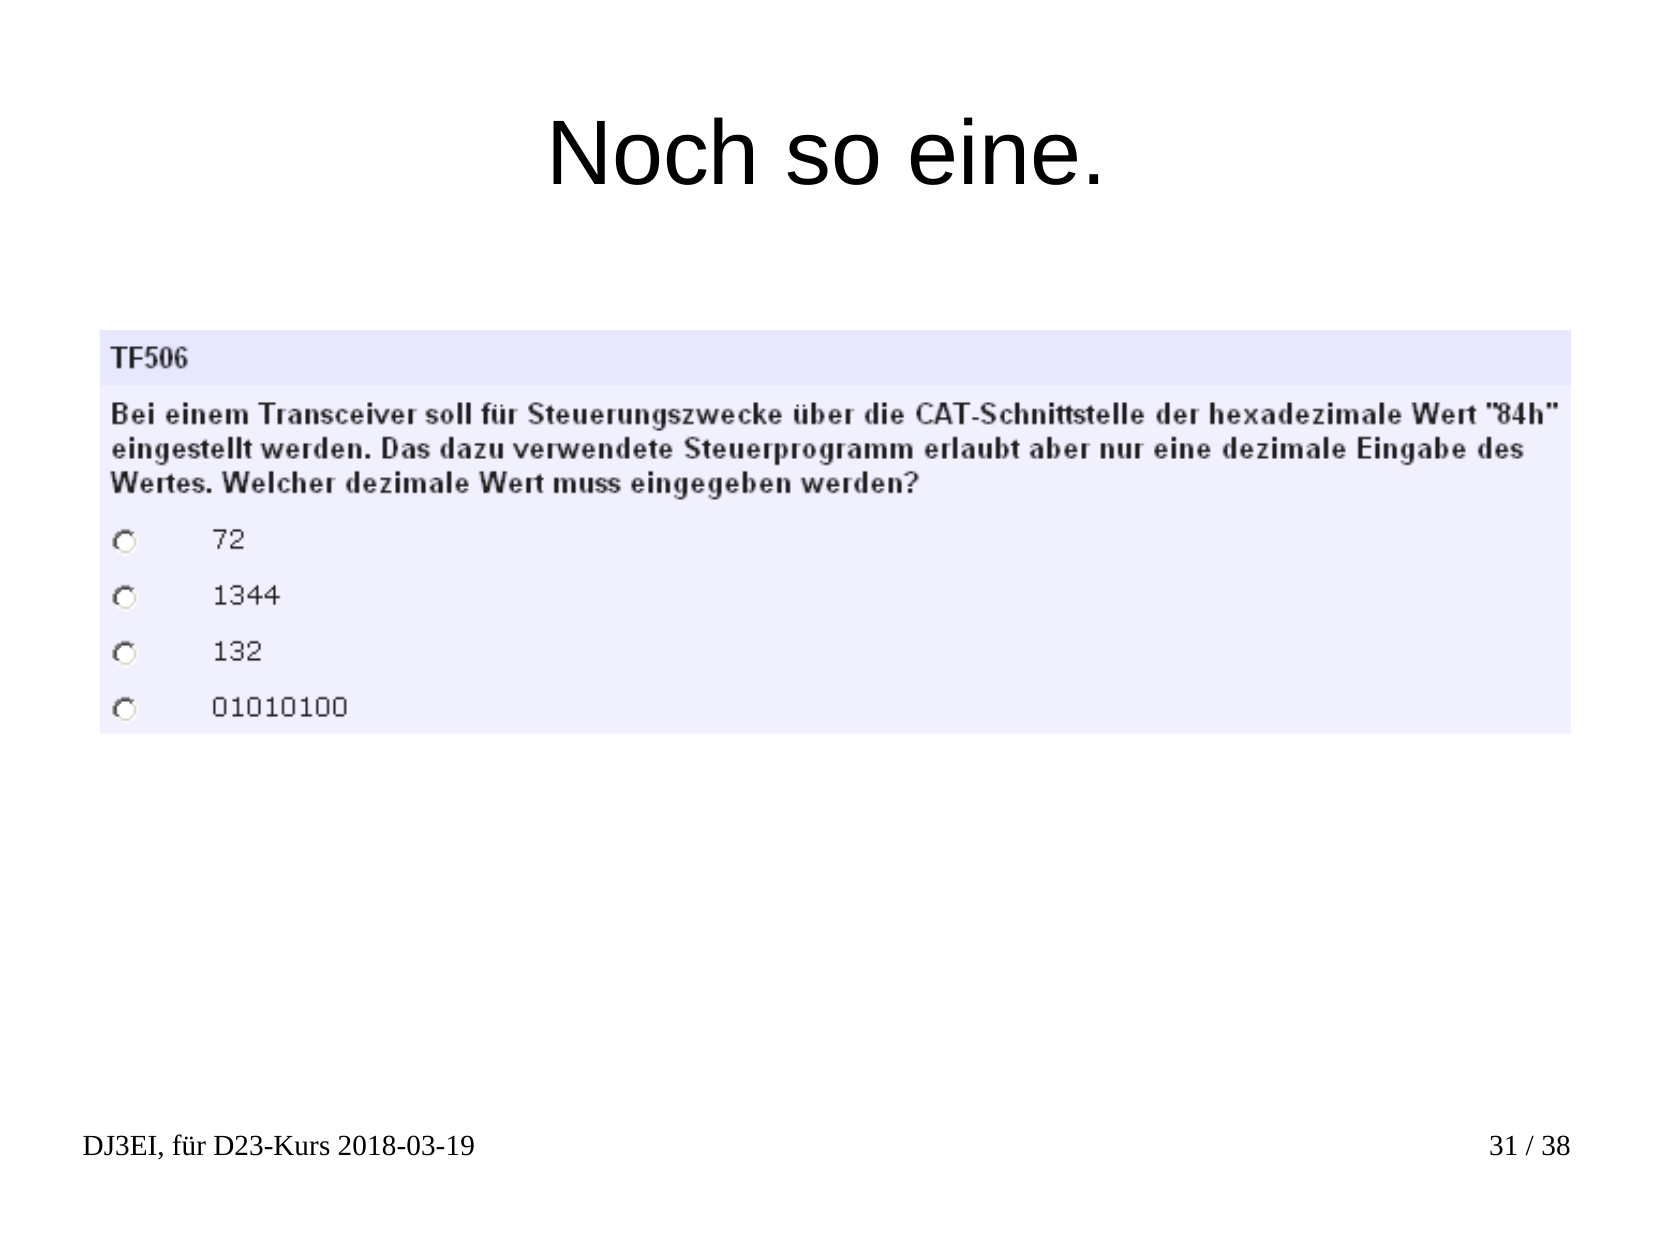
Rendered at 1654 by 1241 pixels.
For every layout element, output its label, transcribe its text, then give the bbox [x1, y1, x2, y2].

title Noch so eine. [82, 49, 1571, 257]
picture [96, 330, 1571, 745]
